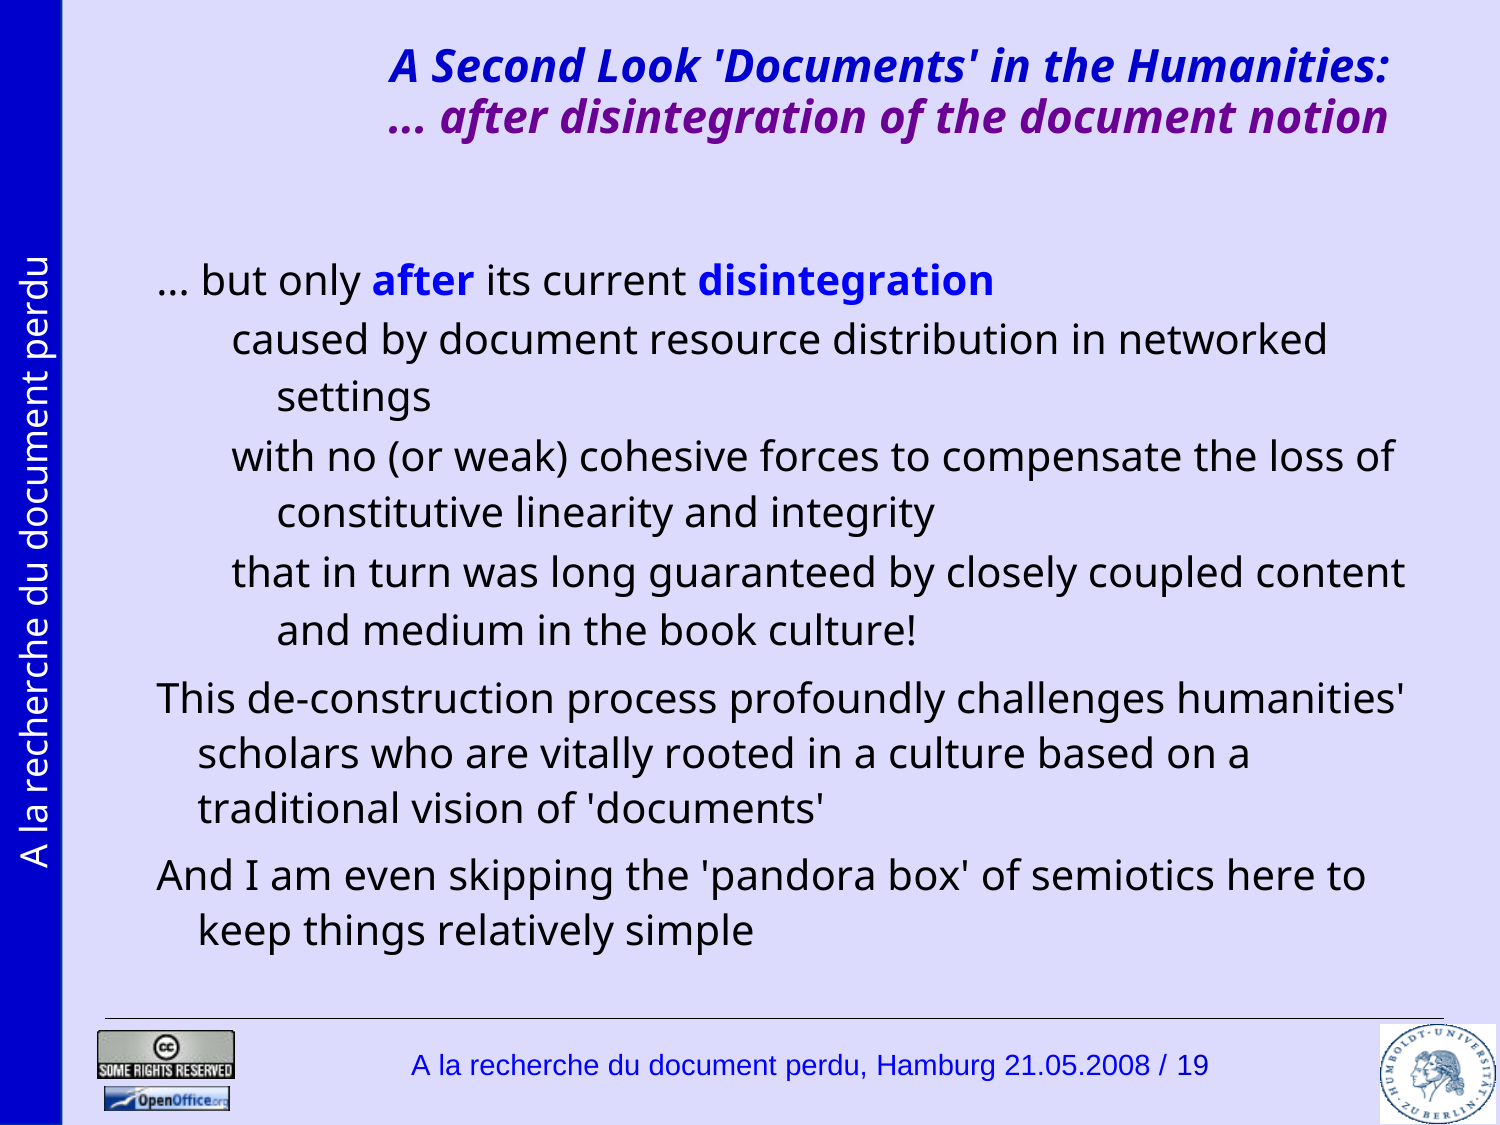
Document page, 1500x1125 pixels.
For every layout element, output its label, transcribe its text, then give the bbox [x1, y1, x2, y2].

picture [1380, 1024, 1496, 1124]
title A Second Look 'Documents' in the Humanities: ... after disintegration of the document notion [231, 0, 1390, 186]
picture [97, 1030, 235, 1079]
list ... but only after its current disintegration caused by document resource distribution in networked settings with no (or weak) cohesive forces to compensate the loss of constitutive linearity and integrity that in turn was long guaranteed by closely coupled content and medium in the book culture! This de-construction process profoundly challenges humanities' scholars who are vitally rooted in a culture based on a traditional vision of 'documents' And I am even skipping the 'pandora box' of semiotics here to keep things relatively simple [156, 251, 1420, 880]
picture [104, 1086, 230, 1111]
